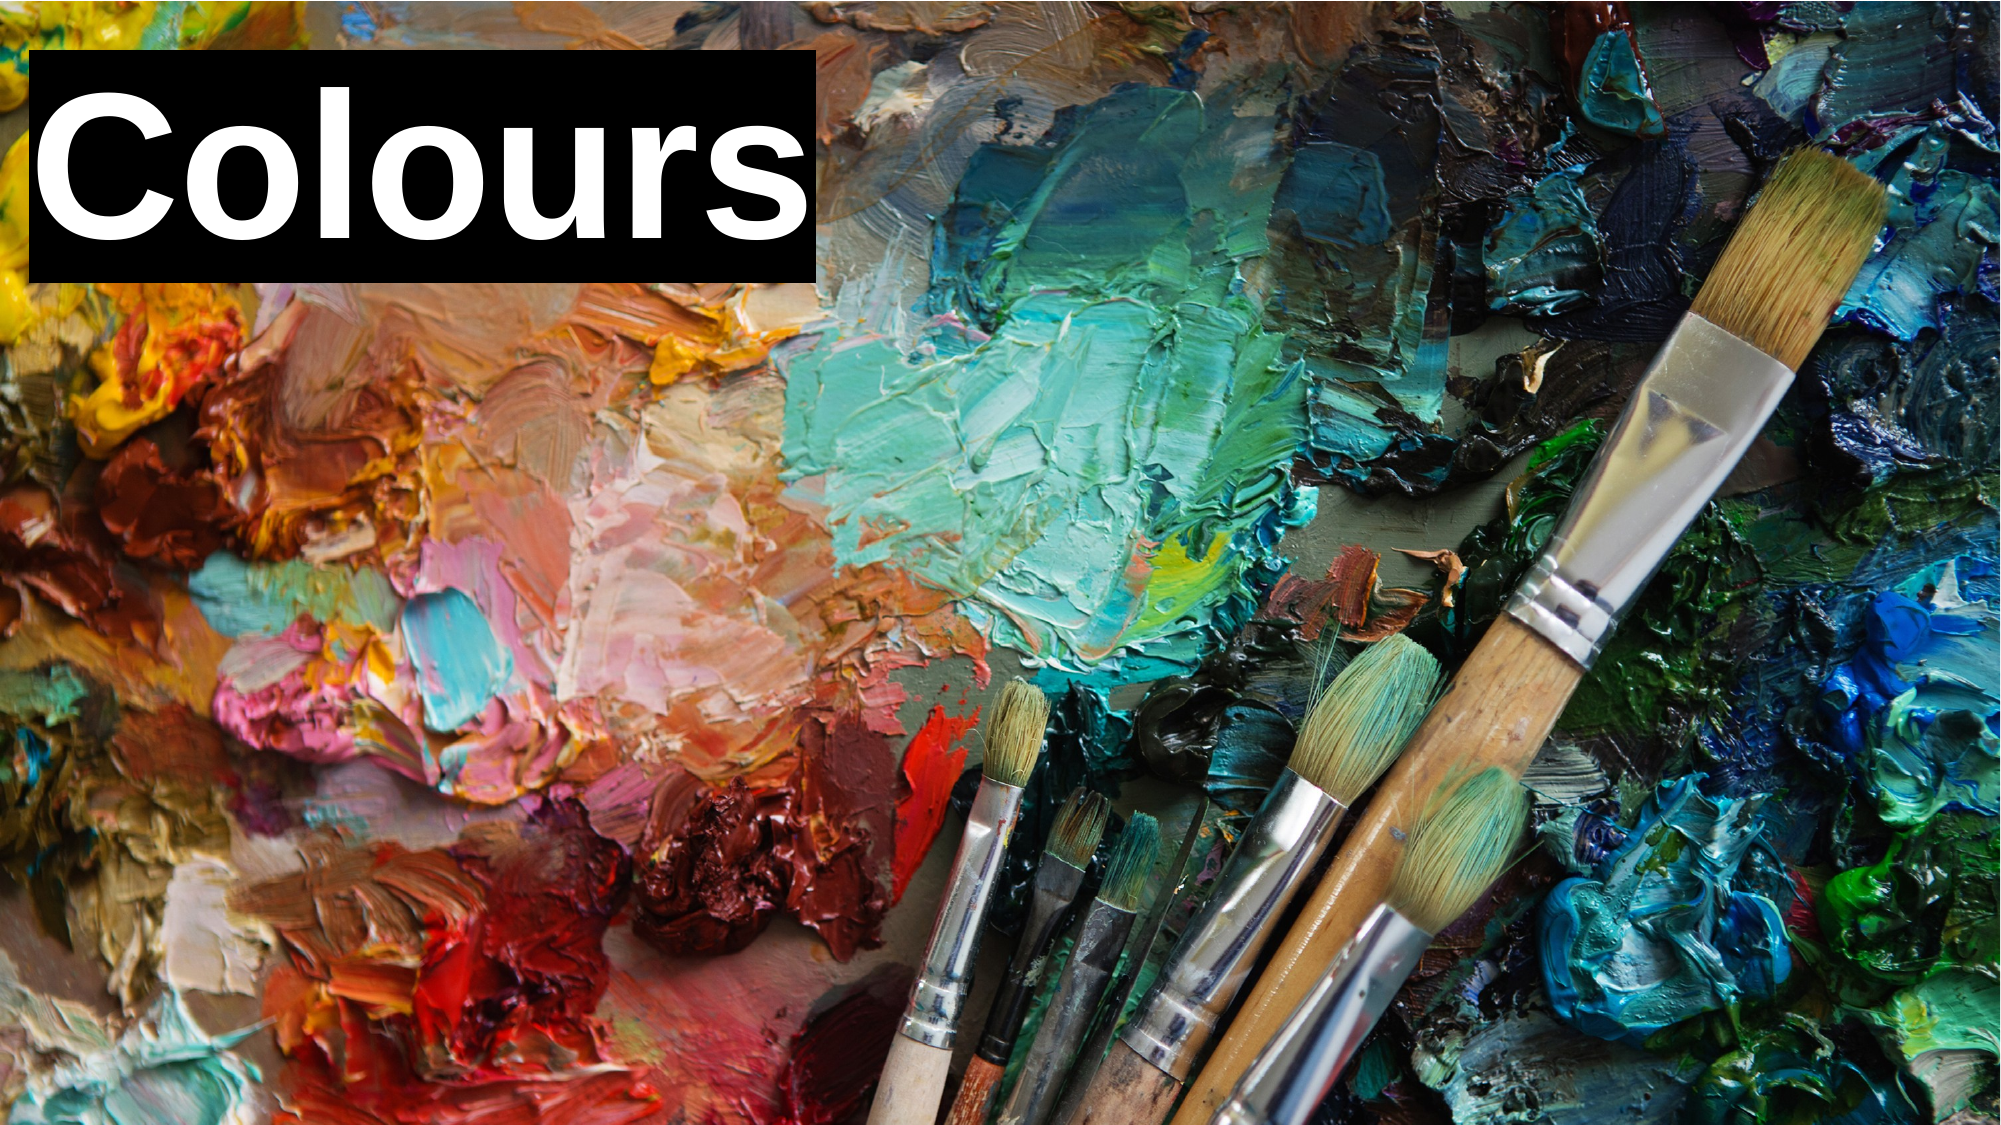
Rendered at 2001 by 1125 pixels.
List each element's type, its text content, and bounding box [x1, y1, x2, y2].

picture [0, 1, 2001, 1125]
picture [1995, 599, 2000, 607]
text_box Colours [14, 51, 1840, 256]
